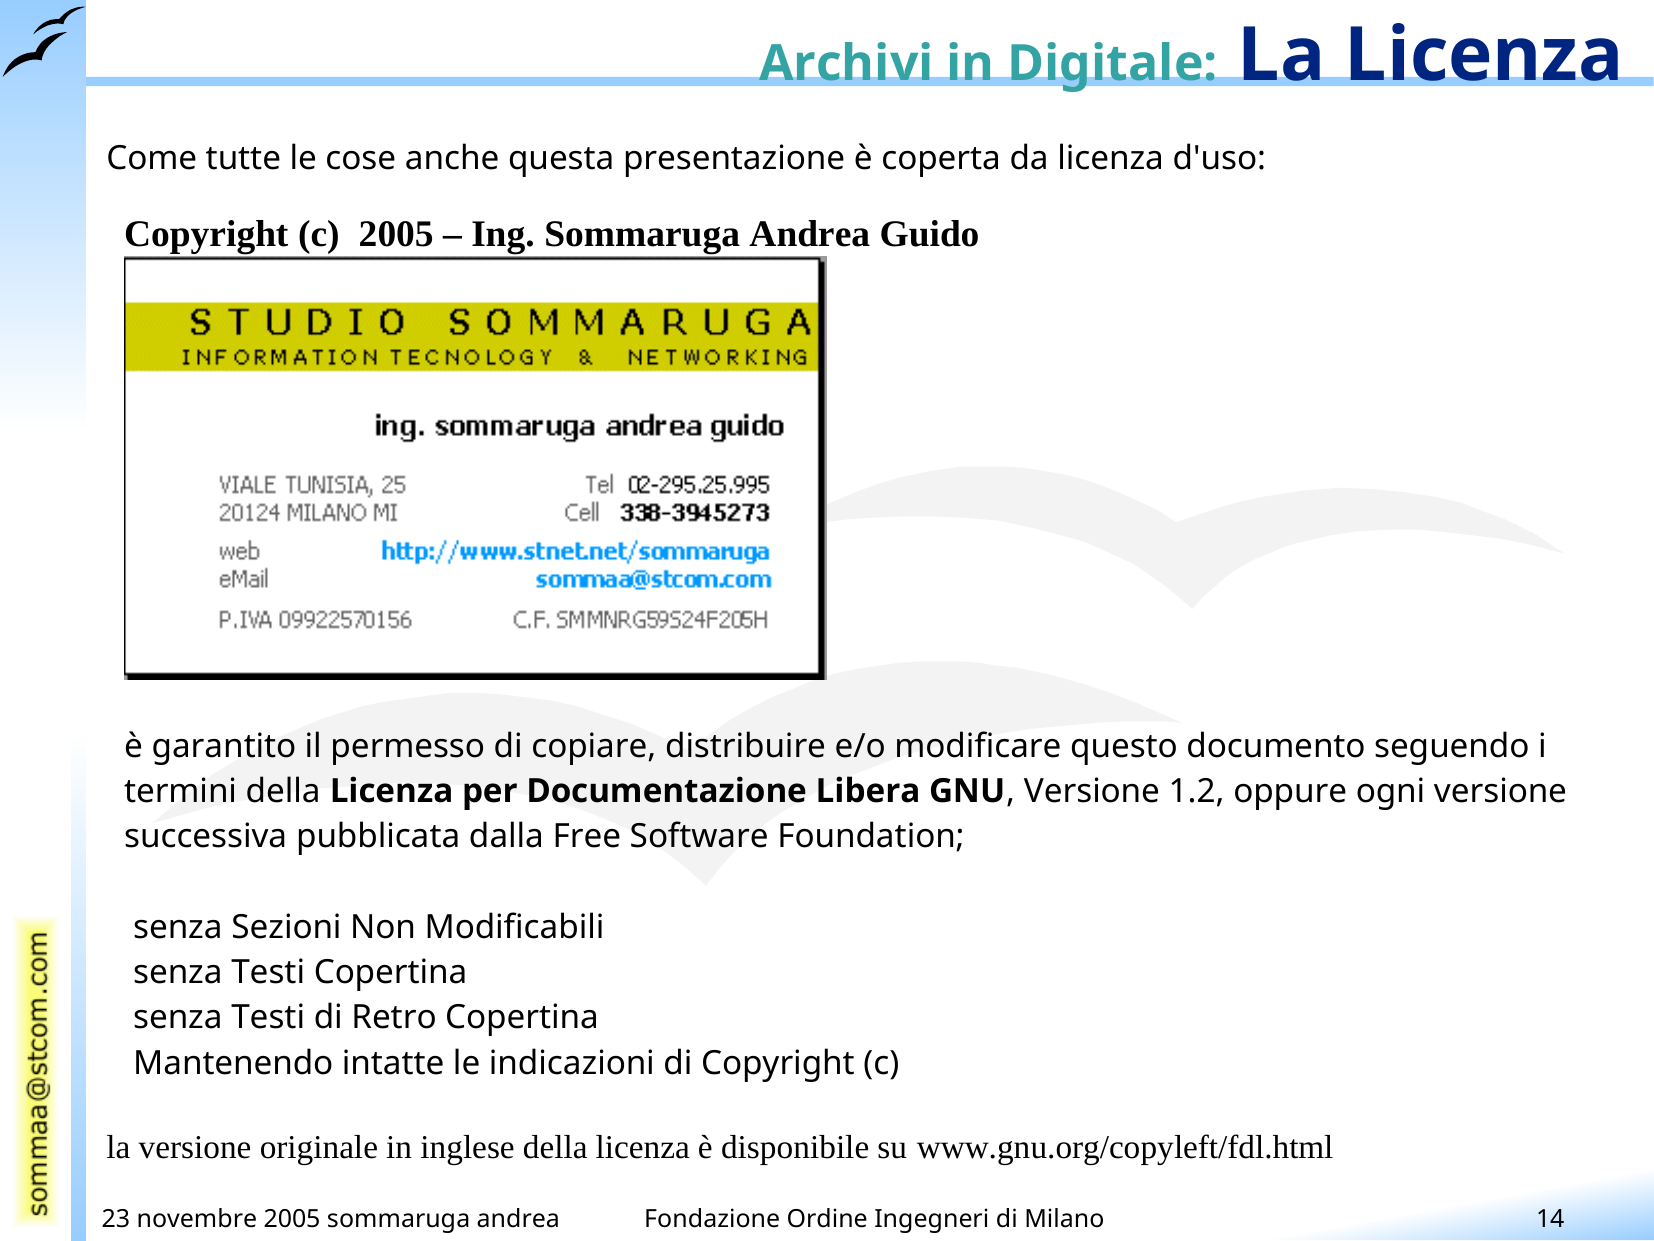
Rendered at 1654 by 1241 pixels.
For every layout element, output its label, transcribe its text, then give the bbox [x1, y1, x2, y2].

list Come tutte le cose anche questa presentazione è coperta da licenza d'uso: Copyright (c) 2005 – Ing. Sommaruga Andrea Guido è garantito il permesso di copiare, distribuire e/o modificare questo documento seguendo i termini della Licenza per Documentazione Libera GNU, Versione 1.2, oppure ogni versione successiva pubblicata dalla Free Software Foundation; senza Sezioni Non Modificabili senza Testi Copertina senza Testi di Retro Copertina Mantenendo intatte le indicazioni di Copyright (c) la versione originale in inglese della licenza è disponibile su www.gnu.org/copyleft/fdl.html [85, 134, 1628, 1163]
picture [124, 256, 827, 680]
title Archivi in Digitale: La Licenza [85, 0, 1654, 104]
picture [12, 915, 60, 1228]
